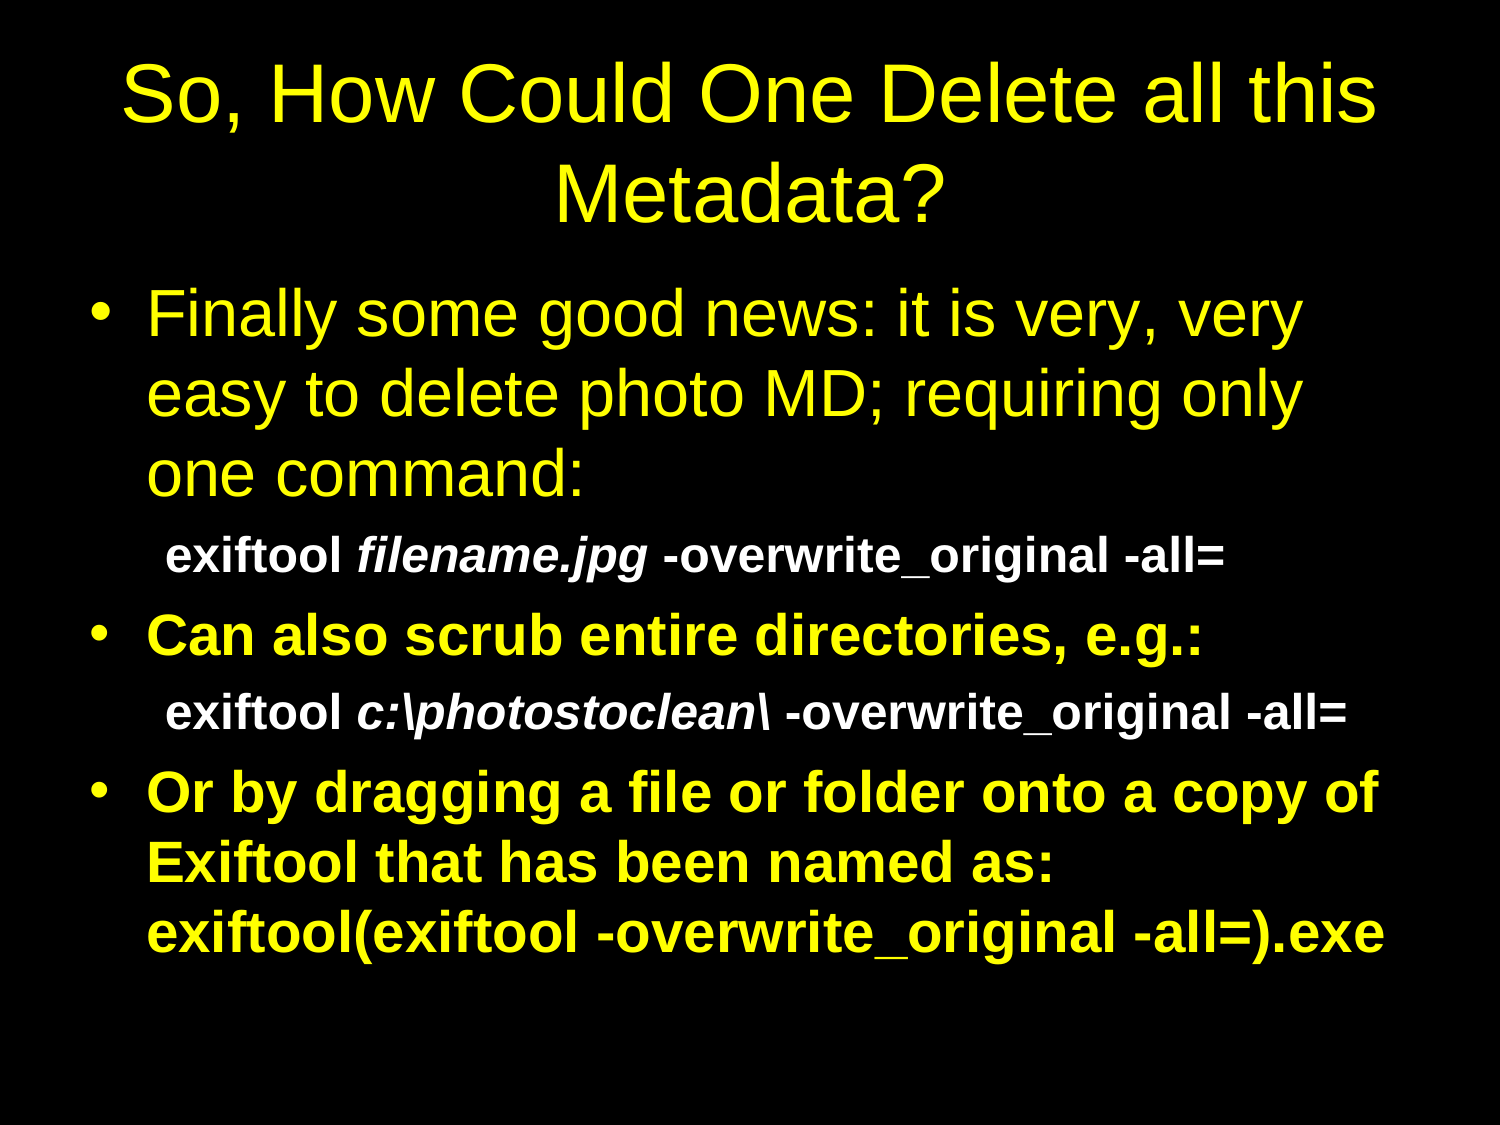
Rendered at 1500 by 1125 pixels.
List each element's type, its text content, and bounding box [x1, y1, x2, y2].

list Finally some good news: it is very, very easy to delete photo MD; requiring only one command: exiftool filename.jpg -overwrite_original -all= Can also scrub entire directories, e.g.: exiftool c:\photostoclean\ -overwrite_original -all= Or by dragging a file or folder onto a copy of Exiftool that has been named as: exiftool(exiftool -overwrite_original -all=).exe [75, 262, 1426, 1006]
title So, How Could One Delete all this Metadata? [75, 31, 1426, 247]
